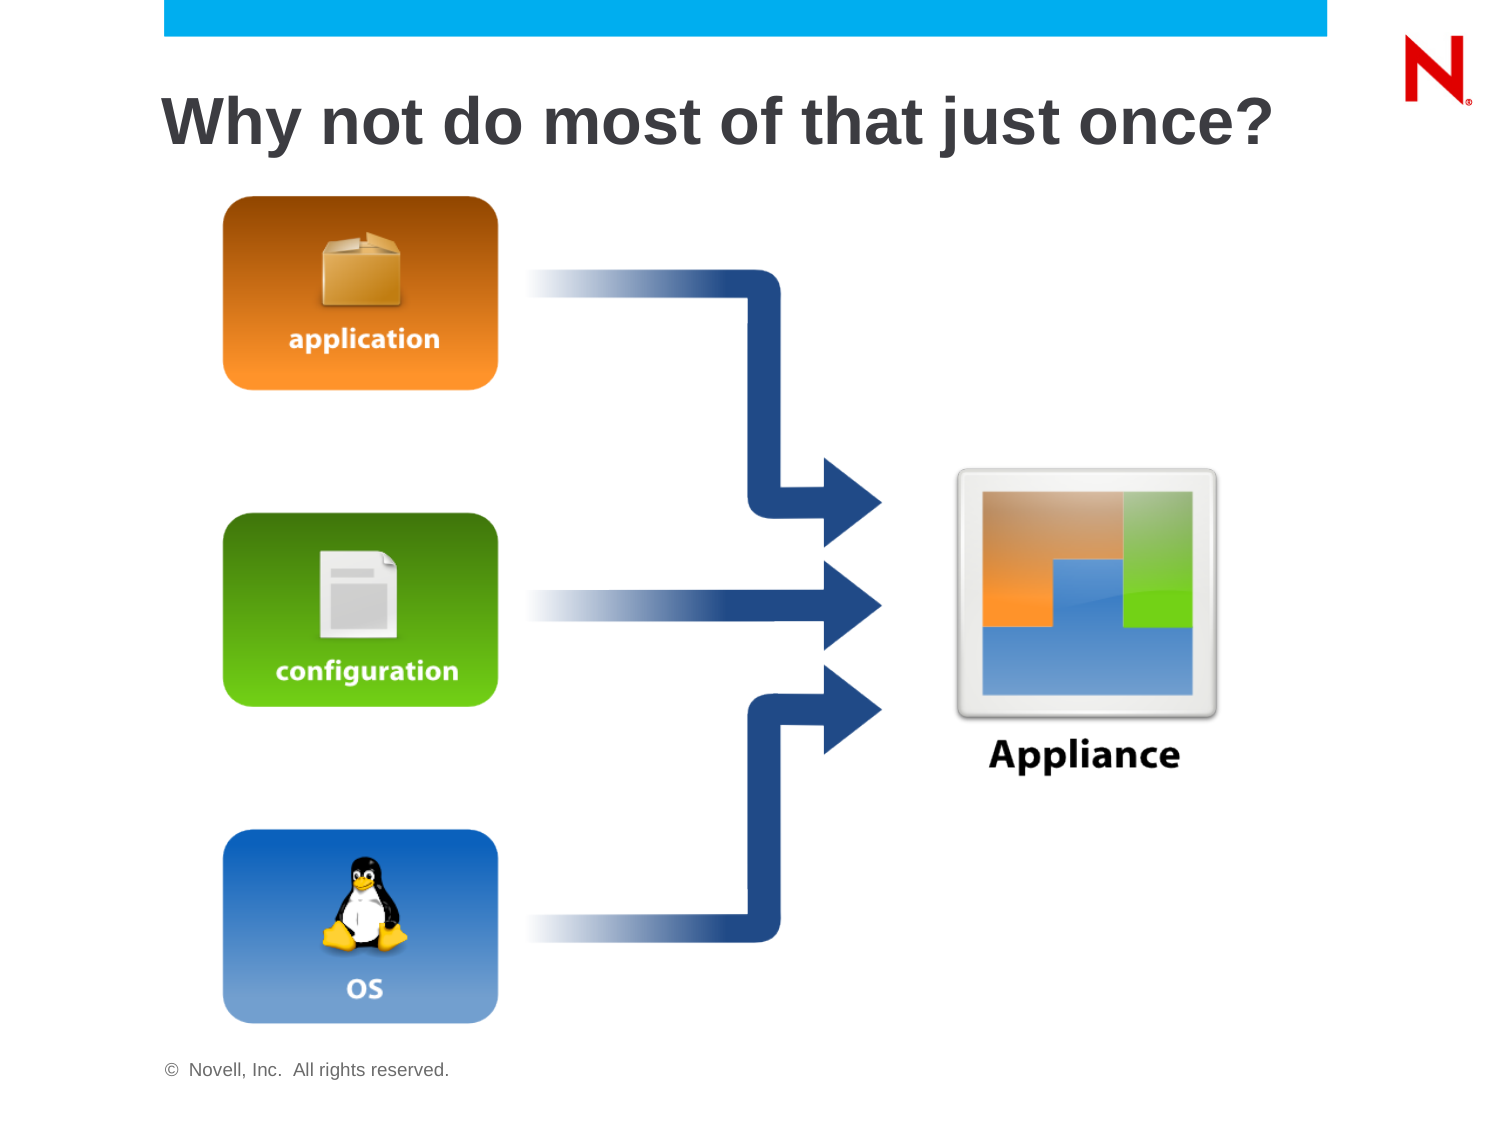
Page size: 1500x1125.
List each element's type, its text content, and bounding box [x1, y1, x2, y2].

picture [1403, 32, 1473, 107]
text_box Why not do most of that just once? [161, 41, 1383, 205]
picture [140, 185, 1341, 1049]
